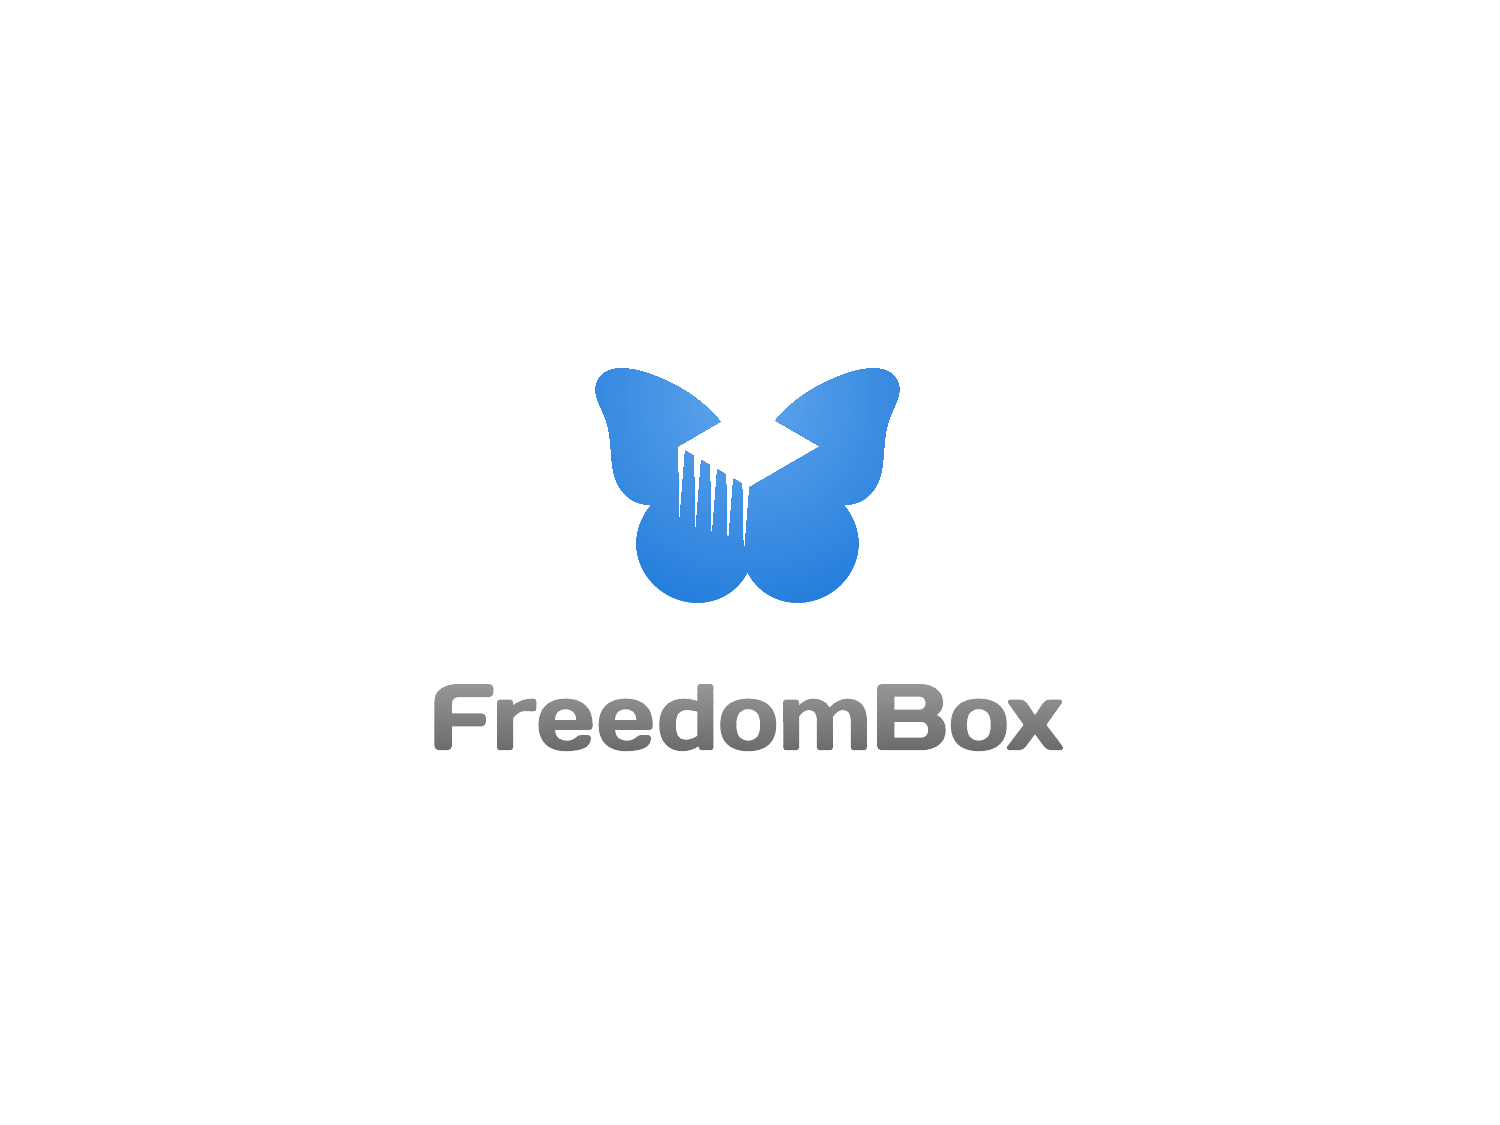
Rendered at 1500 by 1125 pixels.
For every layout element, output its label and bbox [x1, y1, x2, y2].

picture [290, 219, 1207, 901]
